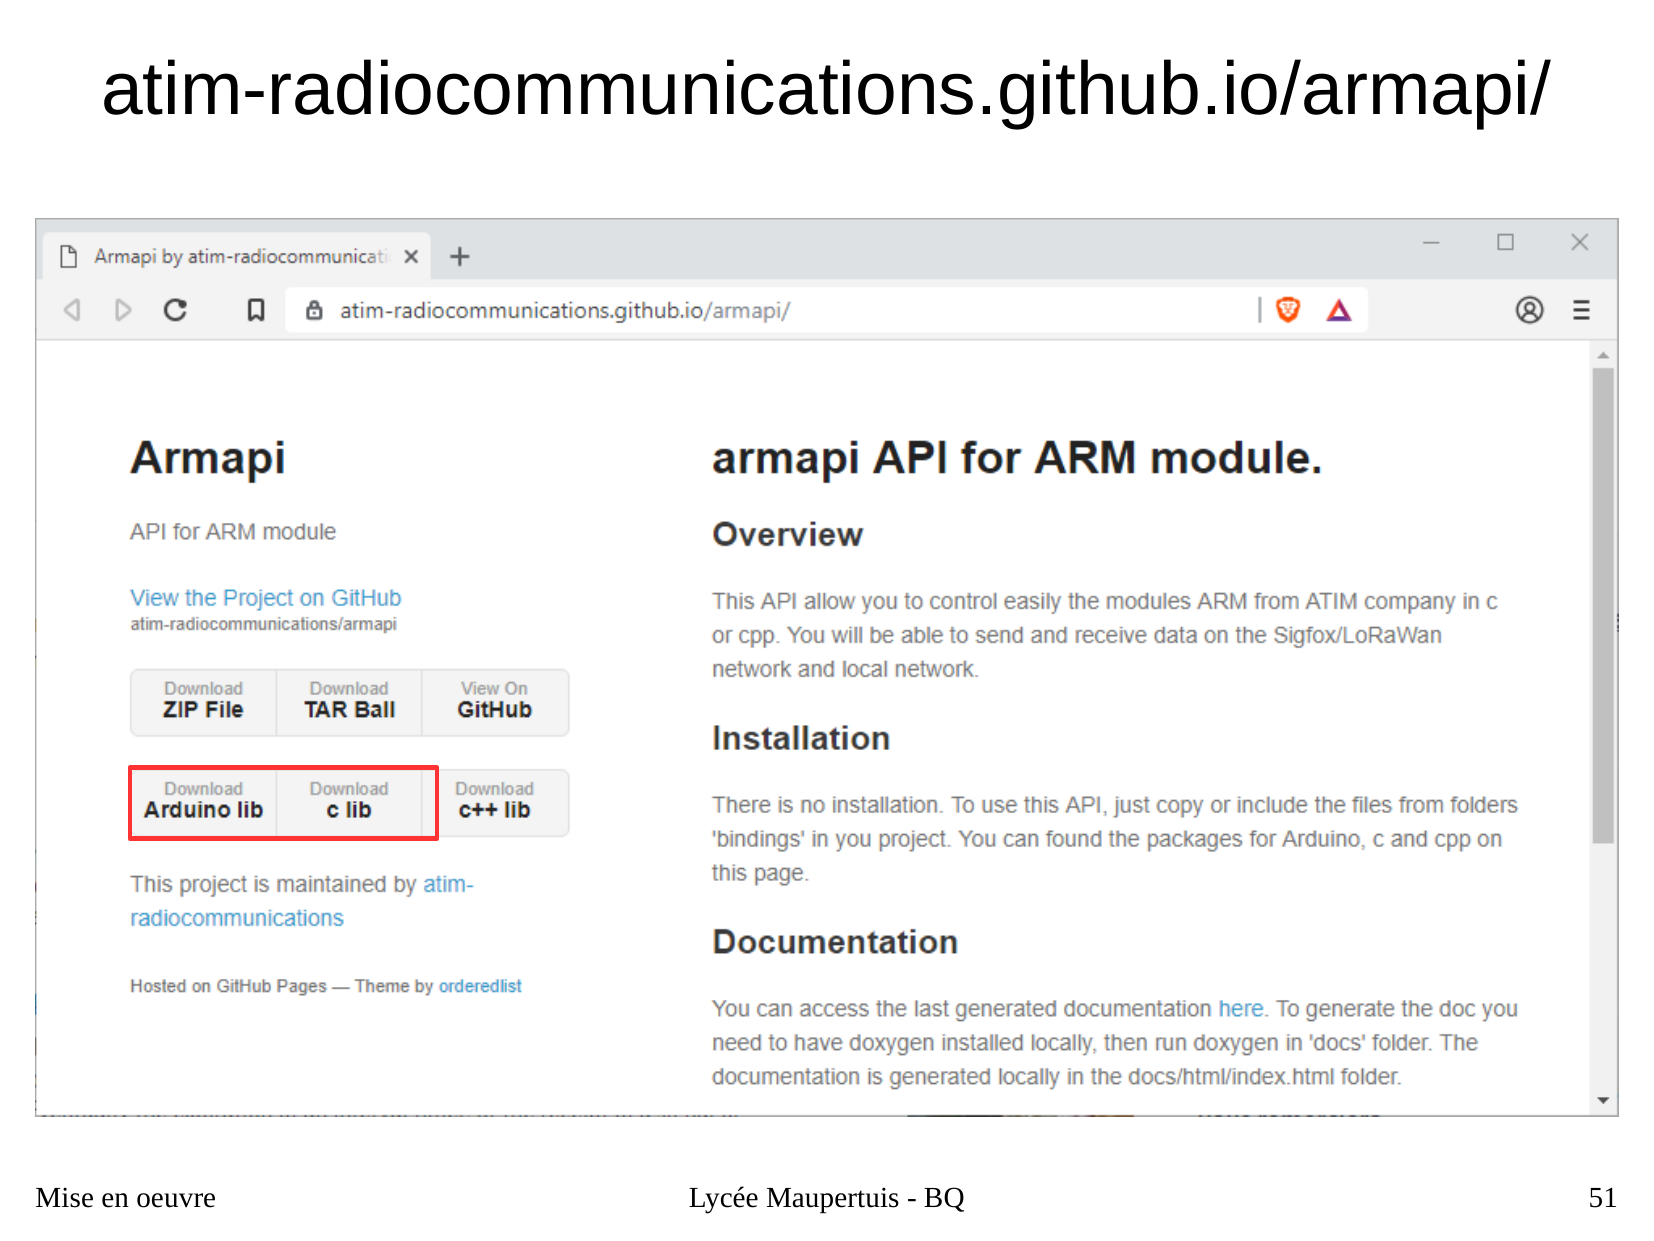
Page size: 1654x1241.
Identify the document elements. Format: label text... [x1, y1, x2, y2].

title atim-radiocommunications.github.io/armapi/ [35, 35, 1619, 142]
picture [35, 218, 1619, 1117]
